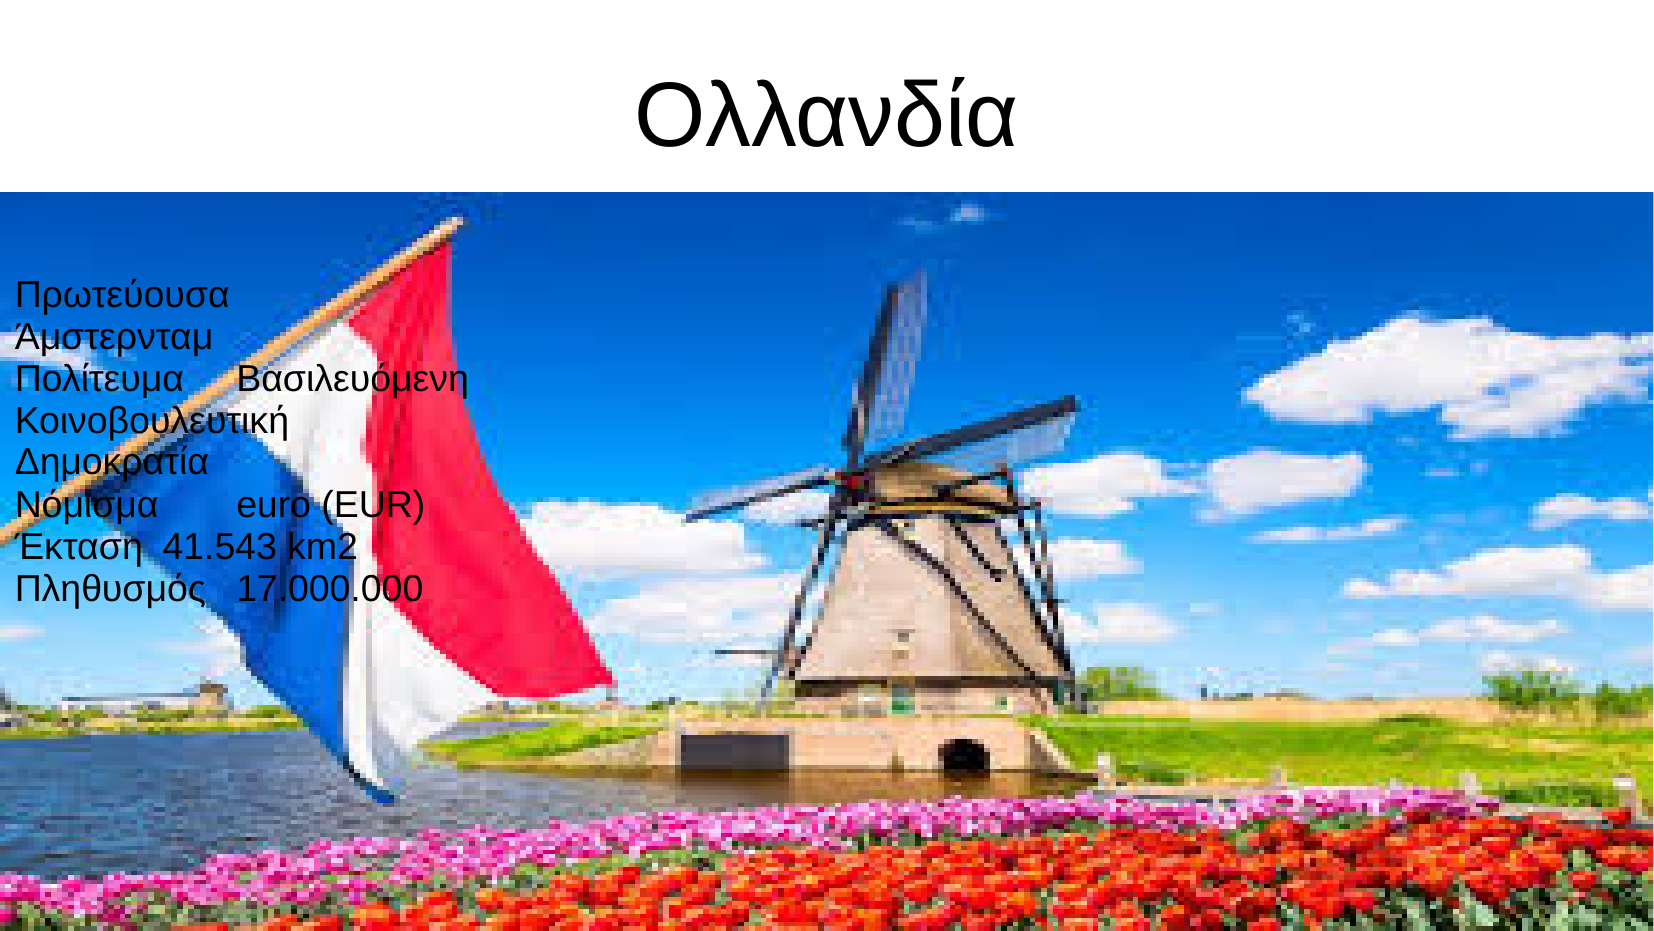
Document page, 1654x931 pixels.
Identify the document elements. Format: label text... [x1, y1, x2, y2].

text_box Πρωτεύουσα Άμστερνταμ Πολίτευμα Βασιλευόμενη Κοινοβουλευτική Δημοκρατία Νόμισμα euro (EUR) Έκταση 41.543 km2 Πληθυσμός 17.000.000 [0, 265, 502, 617]
title Ολλανδία [82, 37, 1571, 192]
picture [0, 192, 1654, 931]
